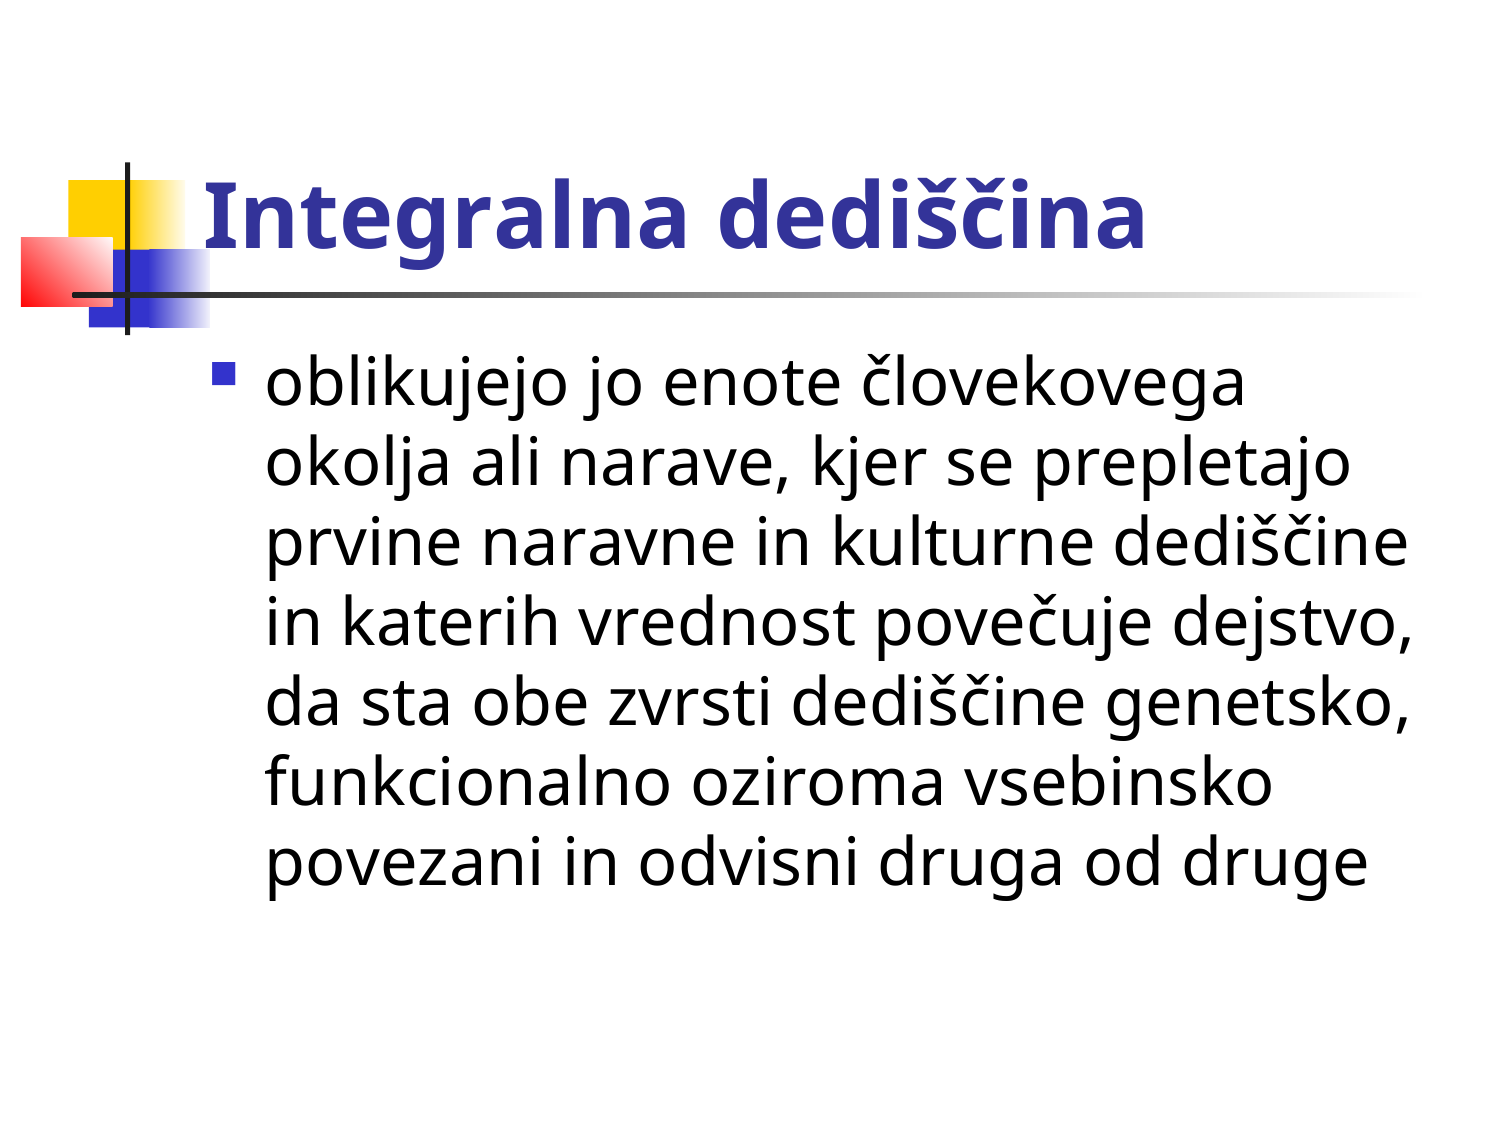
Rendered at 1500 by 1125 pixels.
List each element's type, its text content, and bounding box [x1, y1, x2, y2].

title Integralna dediščina [188, 35, 1468, 276]
list oblikujejo jo enote človekovega okolja ali narave, kjer se prepletajo prvine naravne in kulturne dediščine in katerih vrednost povečuje dejstvo, da sta obe zvrsti dediščine genetsko, funkcionalno oziroma vsebinsko povezani in odvisni druga od druge [193, 331, 1469, 1007]
